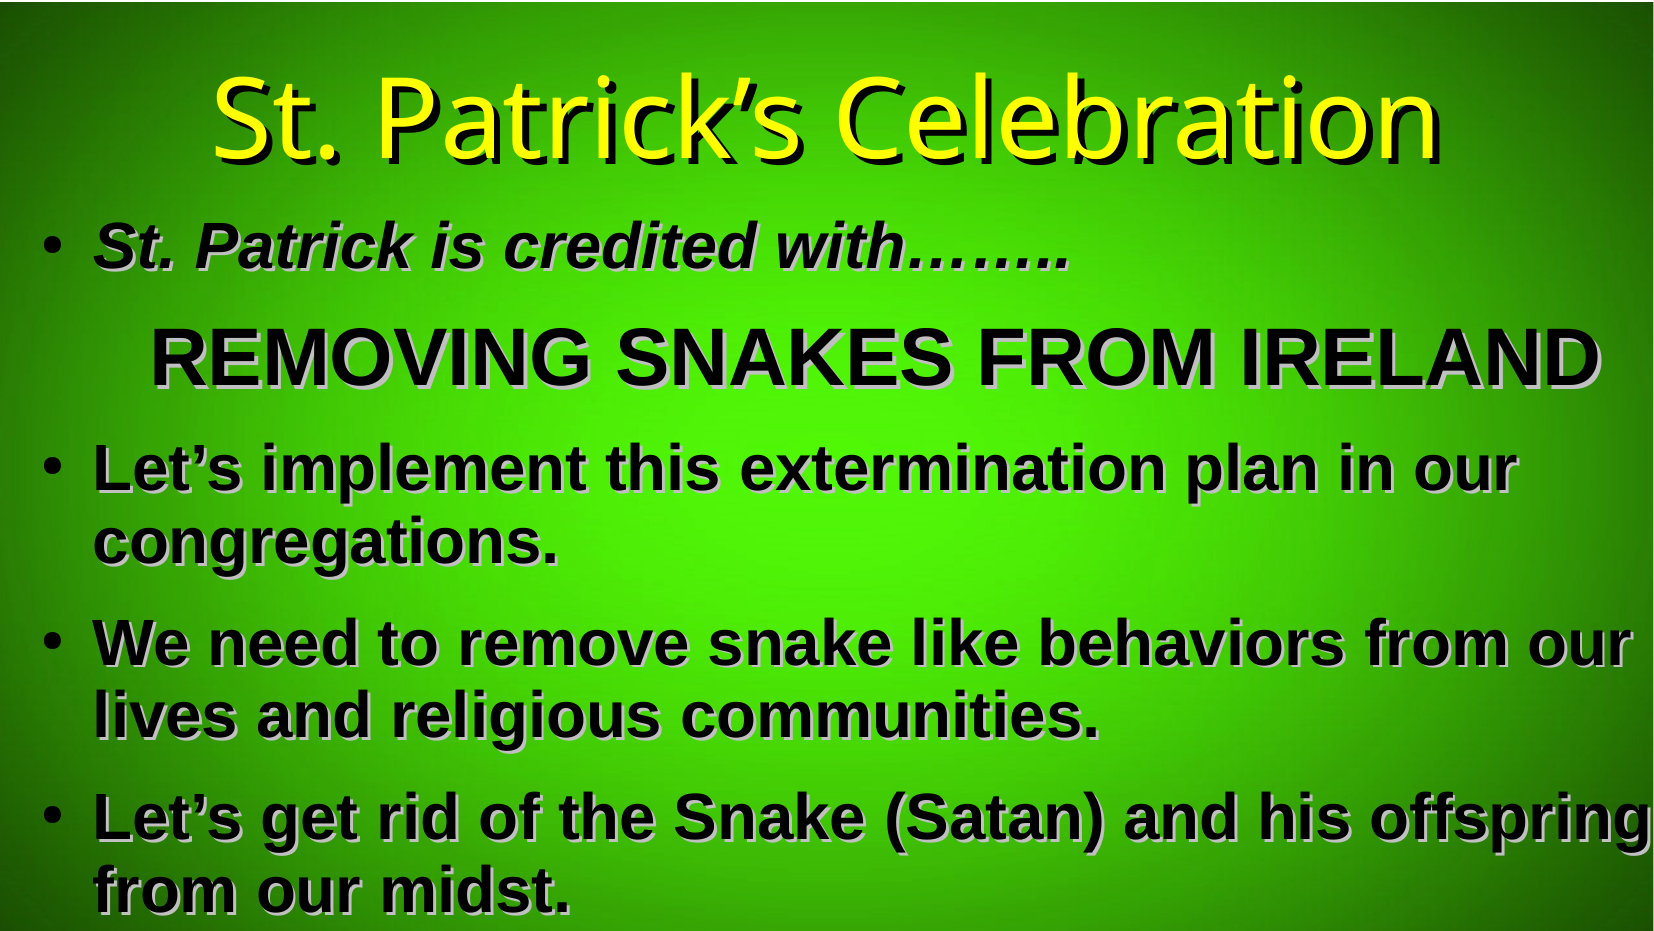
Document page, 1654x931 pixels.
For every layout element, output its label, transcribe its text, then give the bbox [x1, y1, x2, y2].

picture [0, 2, 1654, 931]
list St. Patrick is credited with…….. REMOVING SNAKES FROM IRELAND Let’s implement this extermination plan in our congregations. We need to remove snake like behaviors from our lives and religious communities. Let’s get rid of the Snake (Satan) and his offspring from our midst. [23, 210, 1654, 931]
title St. Patrick’s Celebration [82, 25, 1571, 204]
